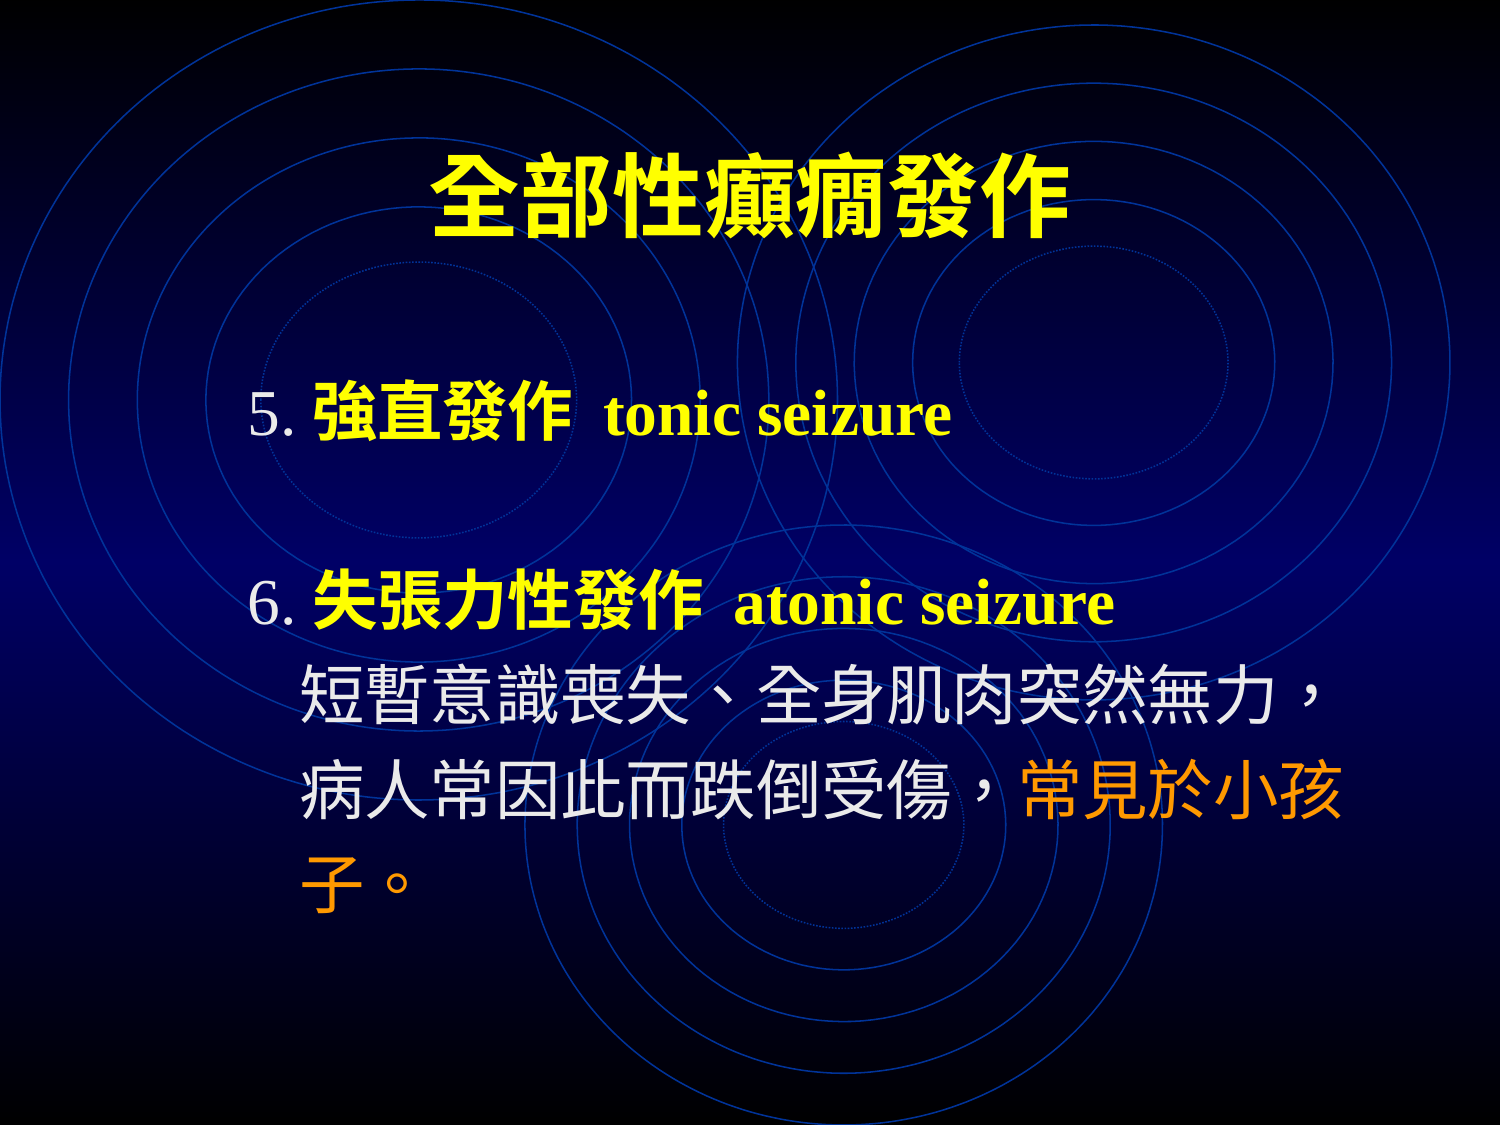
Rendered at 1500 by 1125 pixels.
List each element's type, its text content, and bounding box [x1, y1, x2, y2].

list 5.強直發作 tonic seizure 6.失張力性發作 atonic seizure 短暫意識喪失、全身肌肉突然無力， 病人常因此而跌倒受傷，常見於小孩 子。 [112, 362, 1388, 1000]
title 全部性癲癇發作 [112, 99, 1388, 288]
